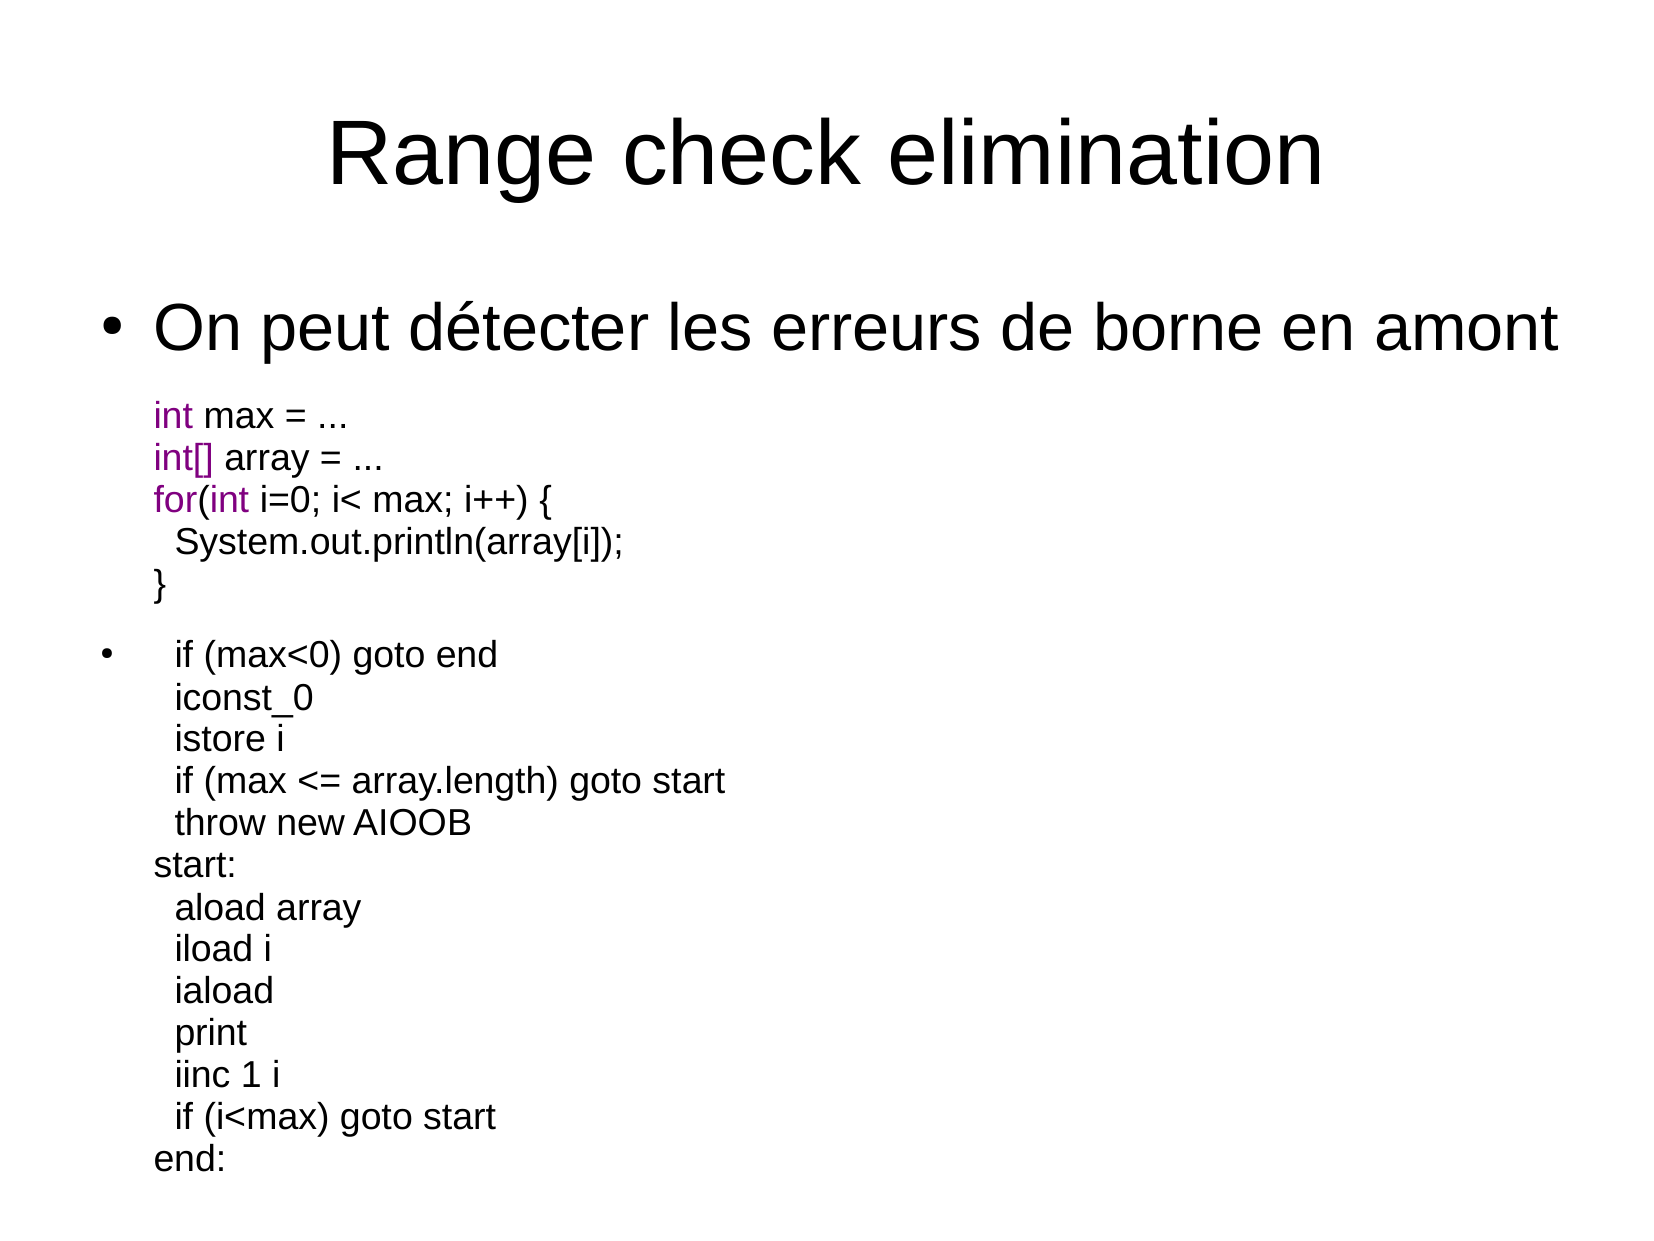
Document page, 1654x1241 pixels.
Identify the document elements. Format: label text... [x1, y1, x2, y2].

list On peut détecter les erreurs de borne en amont int max = ... int[] array = ... for(int i=0; i< max; i++) { System.out.println(array[i]); } if (max<0) goto end iconst_0 istore i if (max <= array.length) goto start throw new AIOOB start: aload array iload i iaload print iinc 1 i if (i<max) goto start end: [82, 290, 1571, 1180]
title Range check elimination [82, 56, 1571, 250]
